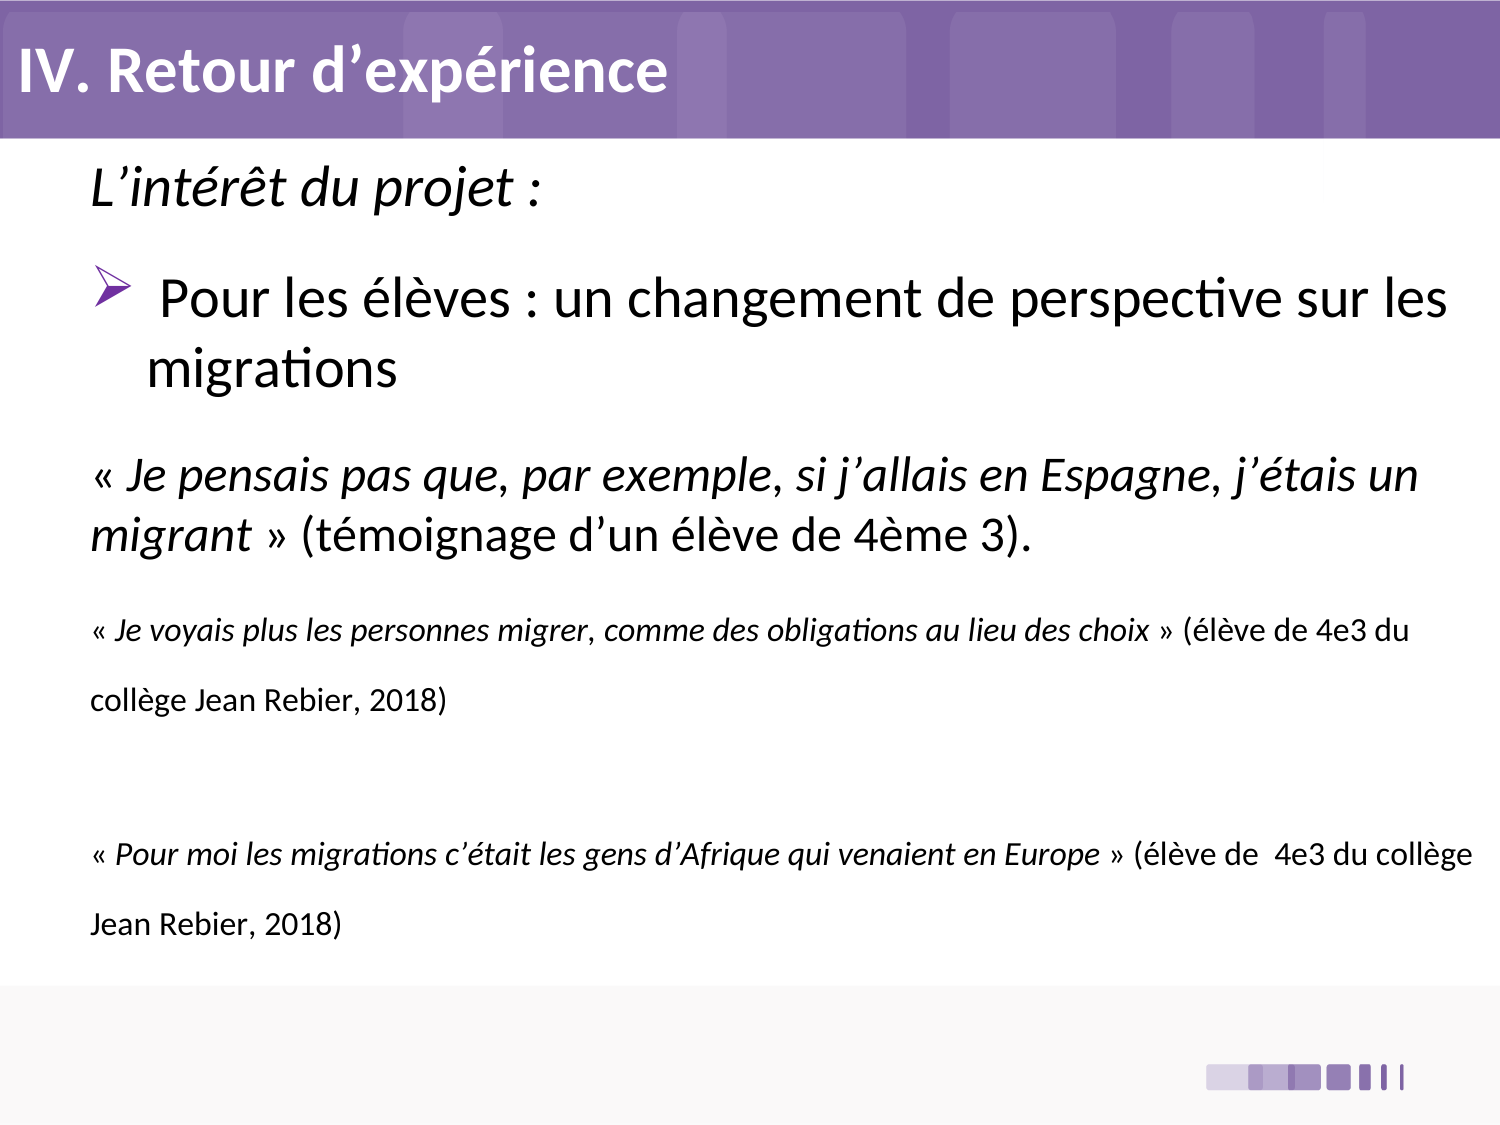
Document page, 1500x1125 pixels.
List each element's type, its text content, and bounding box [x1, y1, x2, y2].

picture [0, 0, 1500, 1125]
text_box L’intérêt du projet : Pour les élèves : un changement de perspective sur les migrations « Je pensais pas que, par exemple, si j’allais en Espagne, j’étais un migrant » (témoignage d’un élève de 4ème 3). « Je voyais plus les personnes migrer, comme des obligations au lieu des choix » (élève de 4e3 du collège Jean Rebier, 2018) « Pour moi les migrations c’était les gens d’Afrique qui venaient en Europe » (élève de 4e3 du collège Jean Rebier, 2018) [75, 140, 1500, 976]
